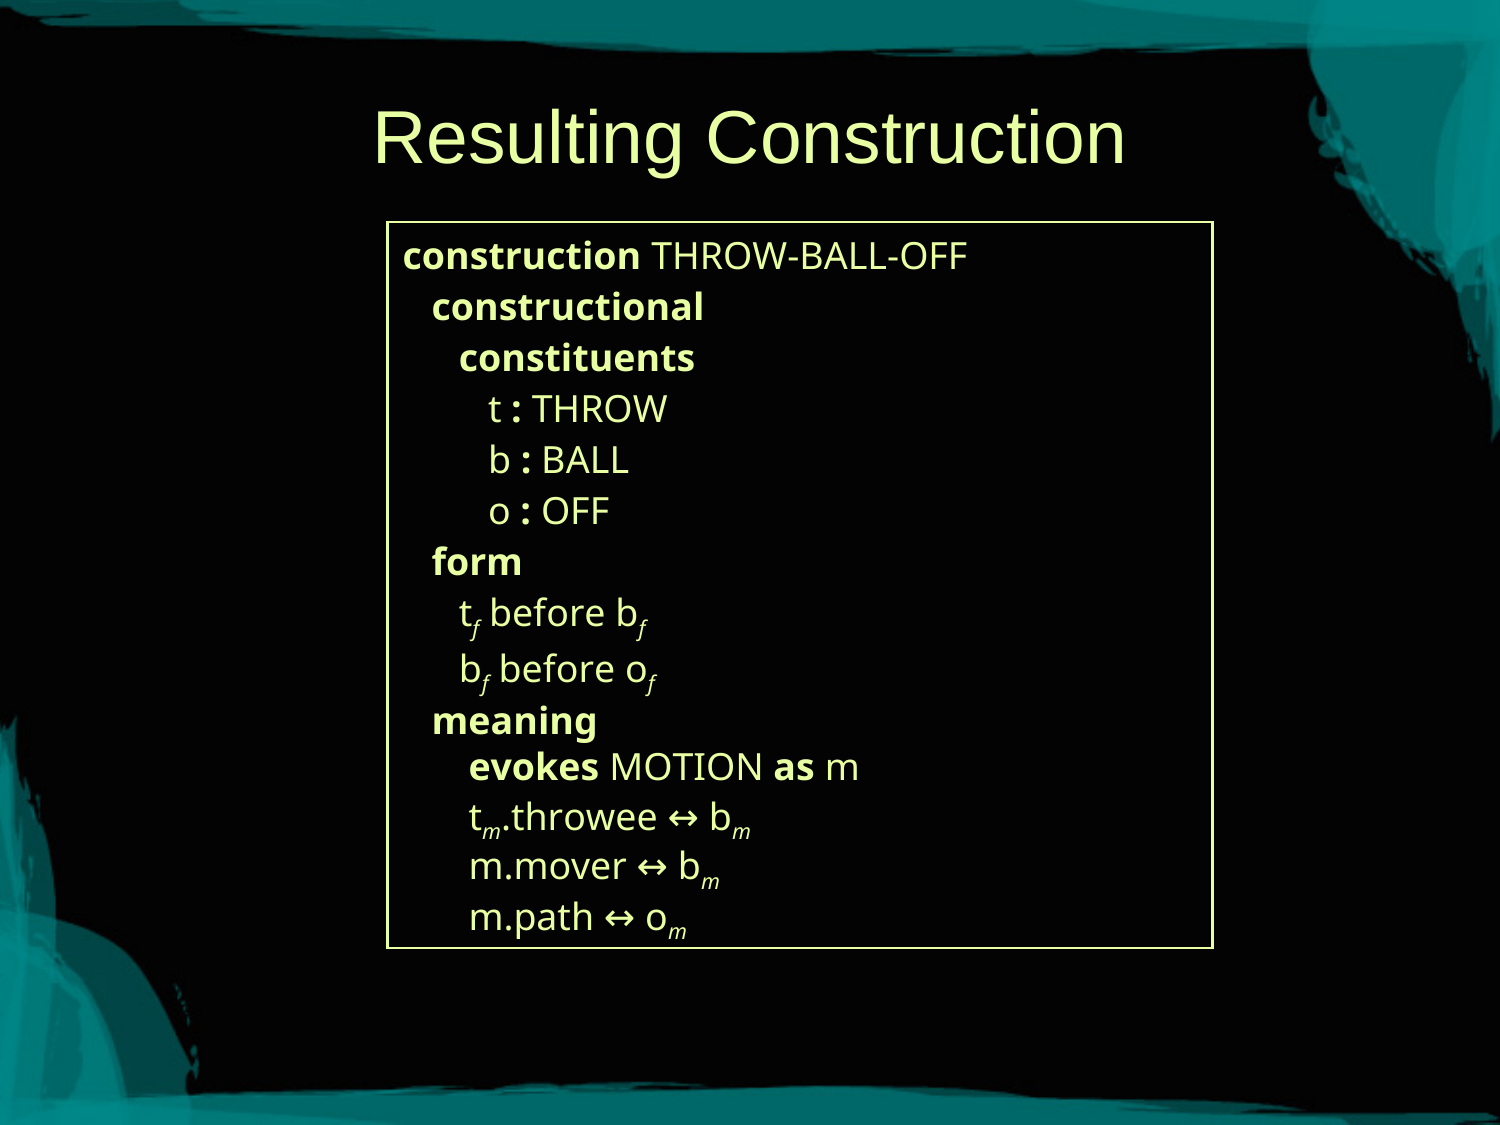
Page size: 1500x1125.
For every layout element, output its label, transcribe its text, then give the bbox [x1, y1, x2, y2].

text_box construction THROW-BALL-OFF constructional constituents t : THROW b : BALL o : OFF form tf before bf bf before of meaning evokes MOTION as m tm.throwee ↔ bm m.mover ↔ bm m.path ↔ om [387, 222, 1213, 948]
title Resulting Construction [112, 49, 1388, 225]
picture [0, 0, 1500, 1125]
